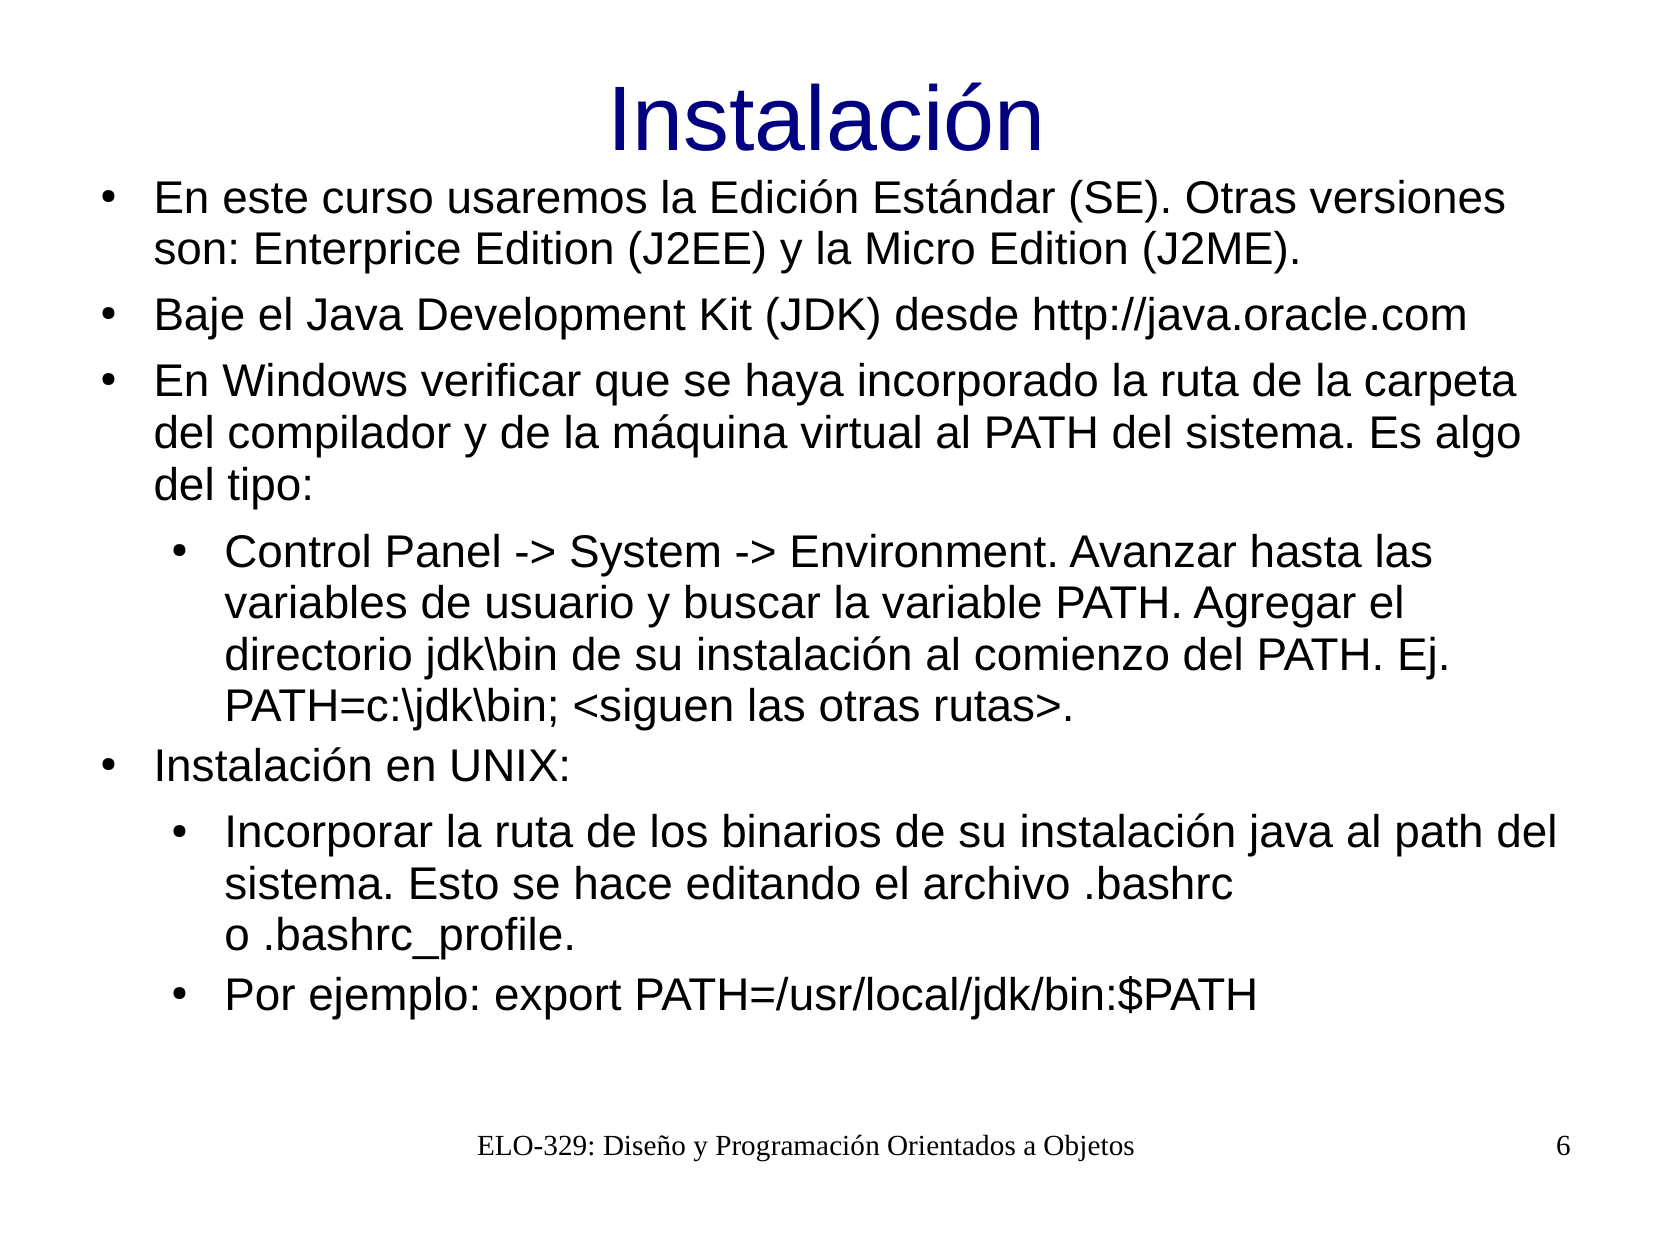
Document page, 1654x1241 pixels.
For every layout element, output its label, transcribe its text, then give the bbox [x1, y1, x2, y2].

list En este curso usaremos la Edición Estándar (SE). Otras versiones son: Enterprice Edition (J2EE) y la Micro Edition (J2ME). Baje el Java Development Kit (JDK) desde http://java.oracle.com En Windows verificar que se haya incorporado la ruta de la carpeta del compilador y de la máquina virtual al PATH del sistema. Es algo del tipo:‏ Control Panel -> System -> Environment. Avanzar hasta las variables de usuario y buscar la variable PATH. Agregar el directorio jdk\bin de su instalación al comienzo del PATH. Ej. PATH=c:\jdk\bin; <siguen las otras rutas>. Instalación en UNIX: Incorporar la ruta de los binarios de su instalación java al path del sistema. Esto se hace editando el archivo .bashrc o .bashrc_profile. Por ejemplo: export PATH=/usr/local/jdk/bin:$PATH [82, 171, 1571, 1126]
title Instalación [82, 49, 1571, 171]
